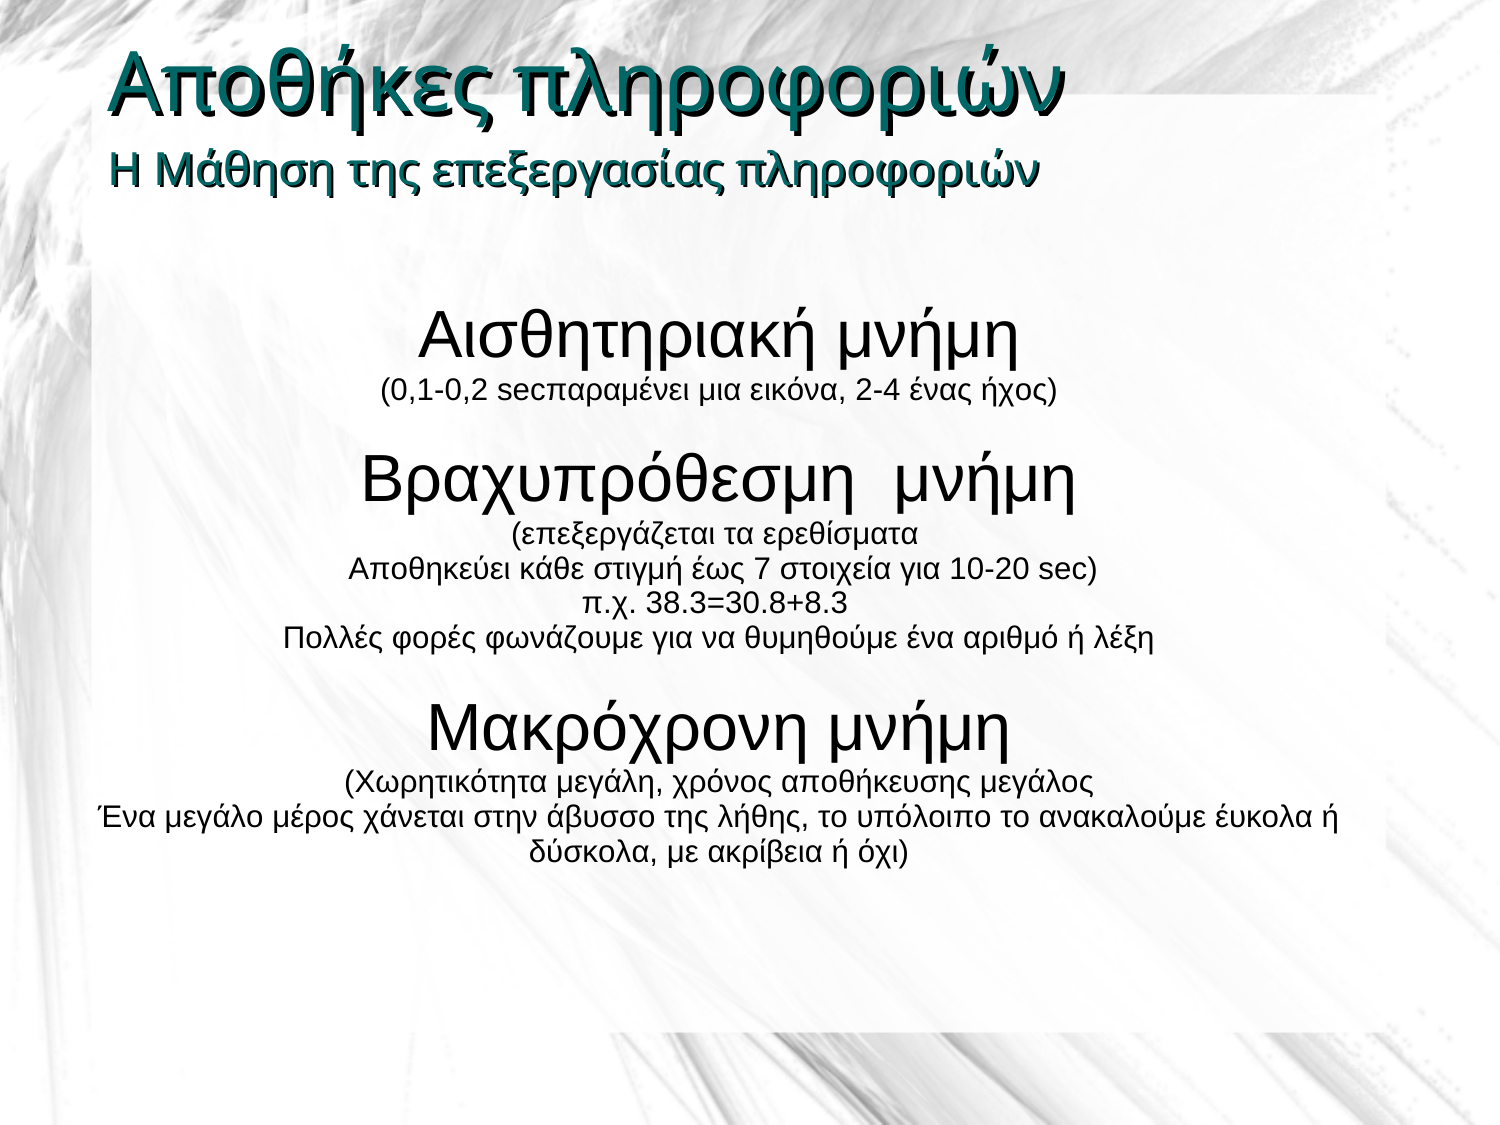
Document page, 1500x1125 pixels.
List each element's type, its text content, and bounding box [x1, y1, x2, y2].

subtitle Αισθητηριακή μνήμη (0,1-0,2 secπαραμένει μια εικόνα, 2-4 ένας ήχος) Βραχυπρόθεσμη μνήμη (επεξεργάζεται τα ερεθίσματα Αποθηκεύει κάθε στιγμή έως 7 στοιχεία για 10-20 sec) π.χ. 38.3=30.8+8.3 Πολλές φορές φωνάζουμε για να θυμηθούμε ένα αριθμό ή λέξη Μακρόχρονη μνήμη (Χωρητικότητα μεγάλη, χρόνος αποθήκευσης μεγάλος Ένα μεγάλο μέρος χάνεται στην άβυσσο της λήθης, το υπόλοιπο το ανακαλούμε έυκολα ή δύσκολα, με ακρίβεια ή όχι) [60, 297, 1379, 1043]
title Αποθήκες πληροφοριών Η Mάθηση της επεξεργασίας πληροφοριών [107, 32, 1367, 190]
picture [0, 0, 1500, 1125]
